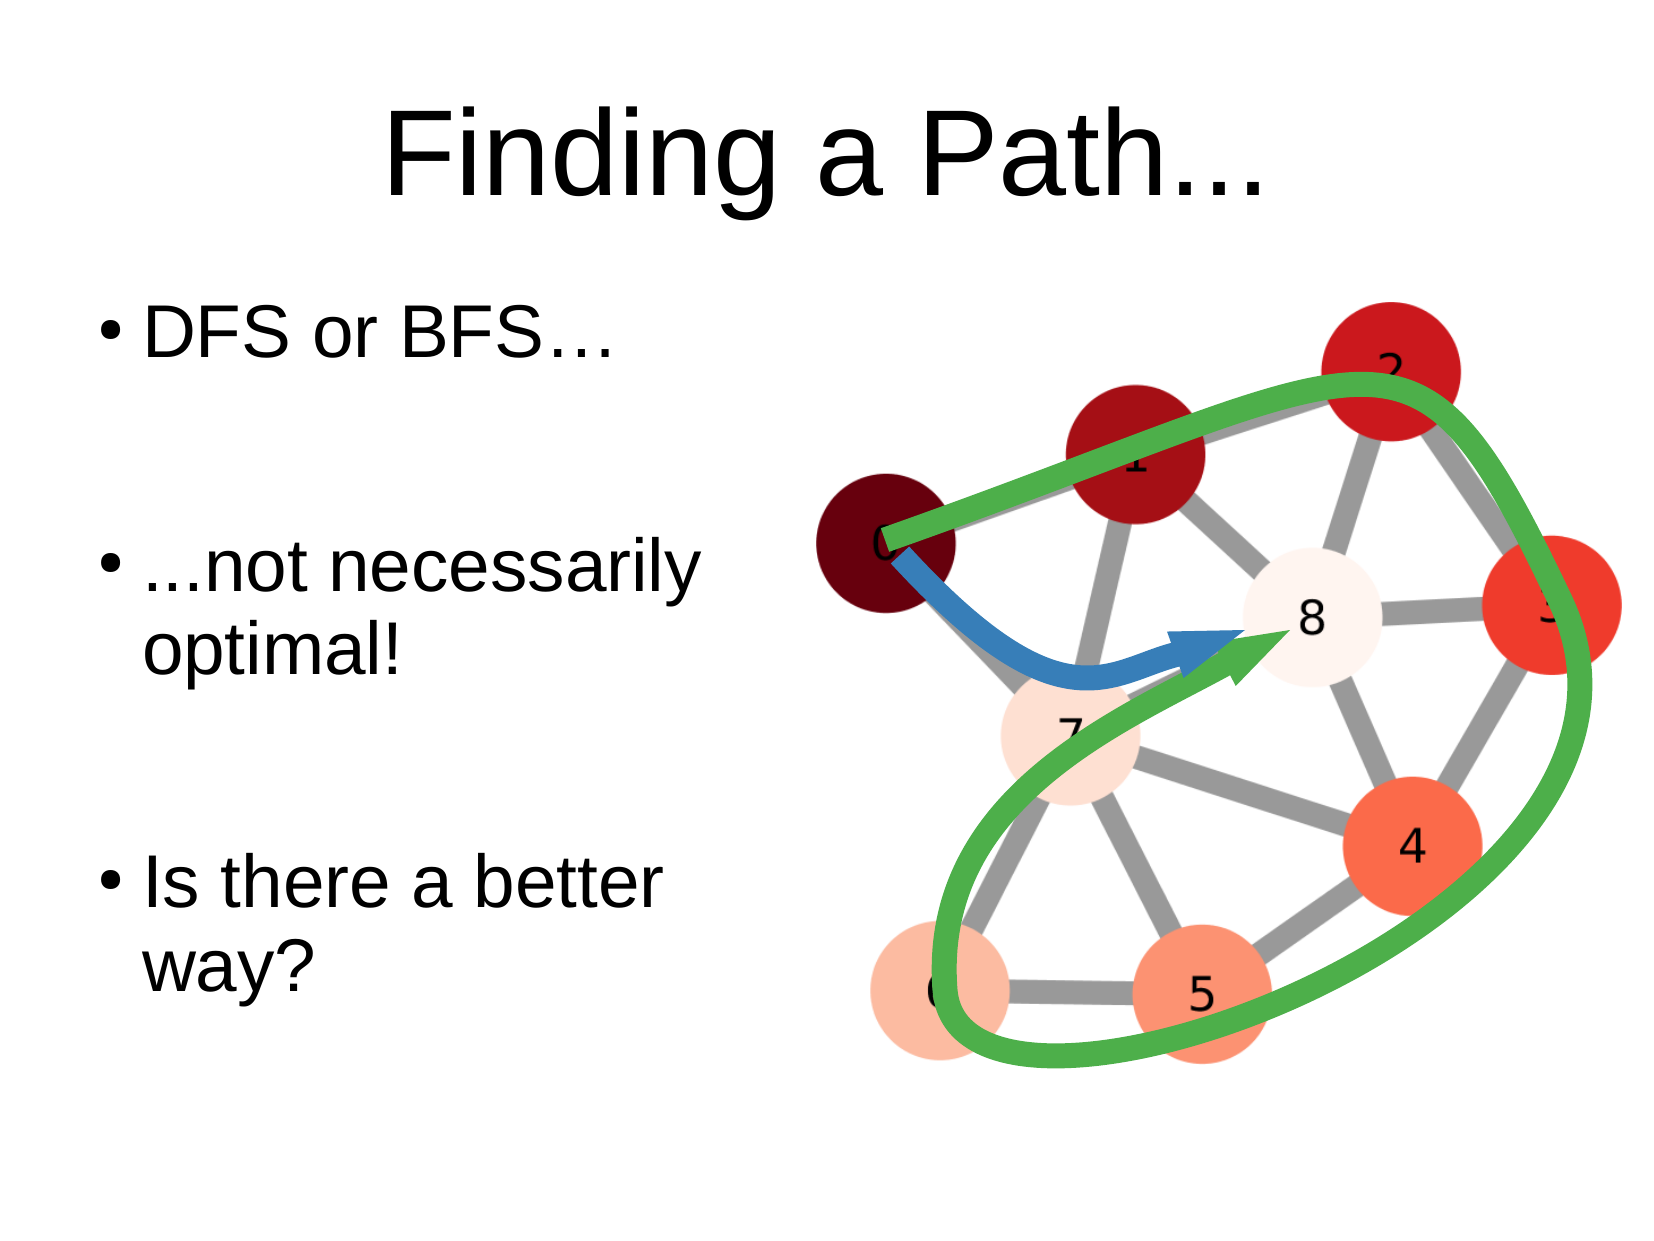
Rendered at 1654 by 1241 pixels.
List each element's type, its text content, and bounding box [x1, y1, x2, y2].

list DFS or BFS… ...not necessarily optimal! Is there a better way? [82, 290, 809, 1010]
picture [816, 302, 1622, 1066]
title Finding a Path... [82, 49, 1571, 257]
picture [909, 397, 1567, 1043]
